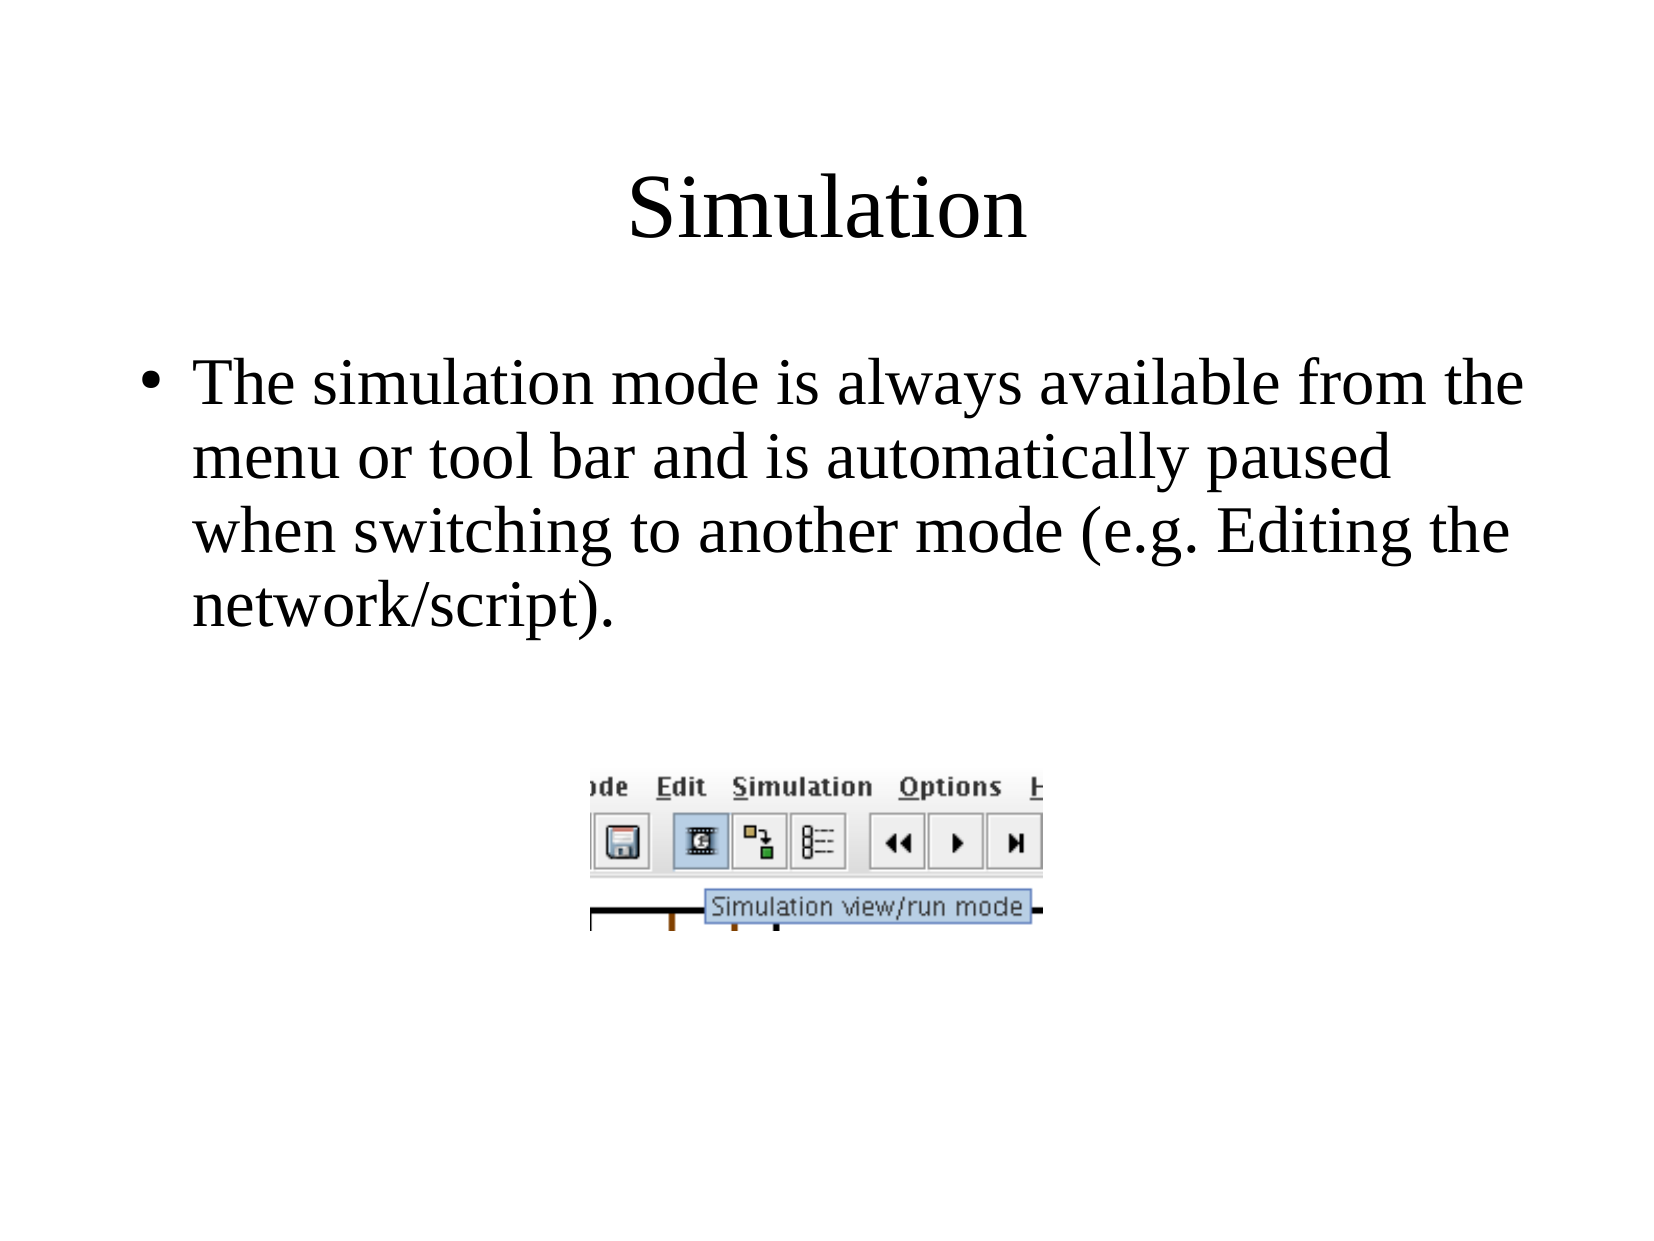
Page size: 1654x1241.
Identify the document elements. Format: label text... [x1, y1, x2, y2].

picture [590, 767, 1043, 931]
list The simulation mode is always available from the menu or tool bar and is automatically paused when switching to another mode (e.g. Editing the network/script). [121, 344, 1534, 1127]
title Simulation [121, 102, 1534, 311]
